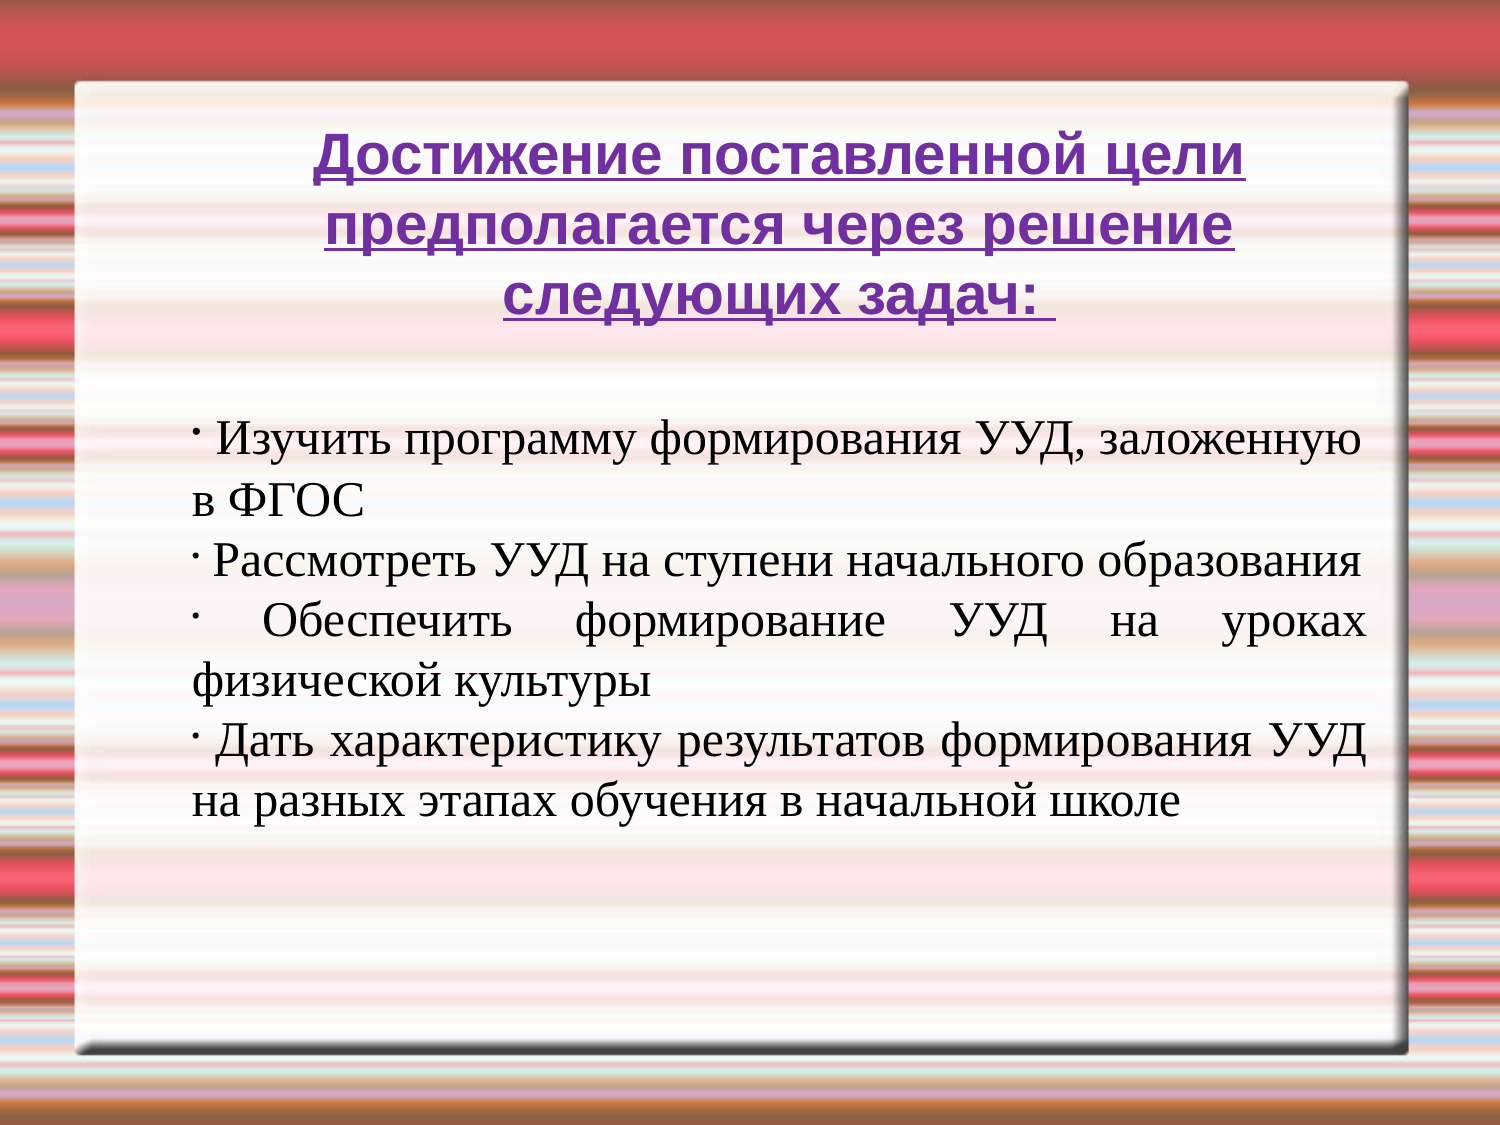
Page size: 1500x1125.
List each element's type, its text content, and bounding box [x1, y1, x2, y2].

picture [0, 0, 1500, 1125]
text_box Достижение поставленной цели предполагается через решение следующих задач: Изучить программу формирования УУД, заложенную в ФГОС Рассмотреть УУД на ступени начального образования Обеспечить формирование УУД на уроках физической культуры Дать характеристику результатов формирования УУД на разных этапах обучения в начальной школе [177, 108, 1383, 834]
